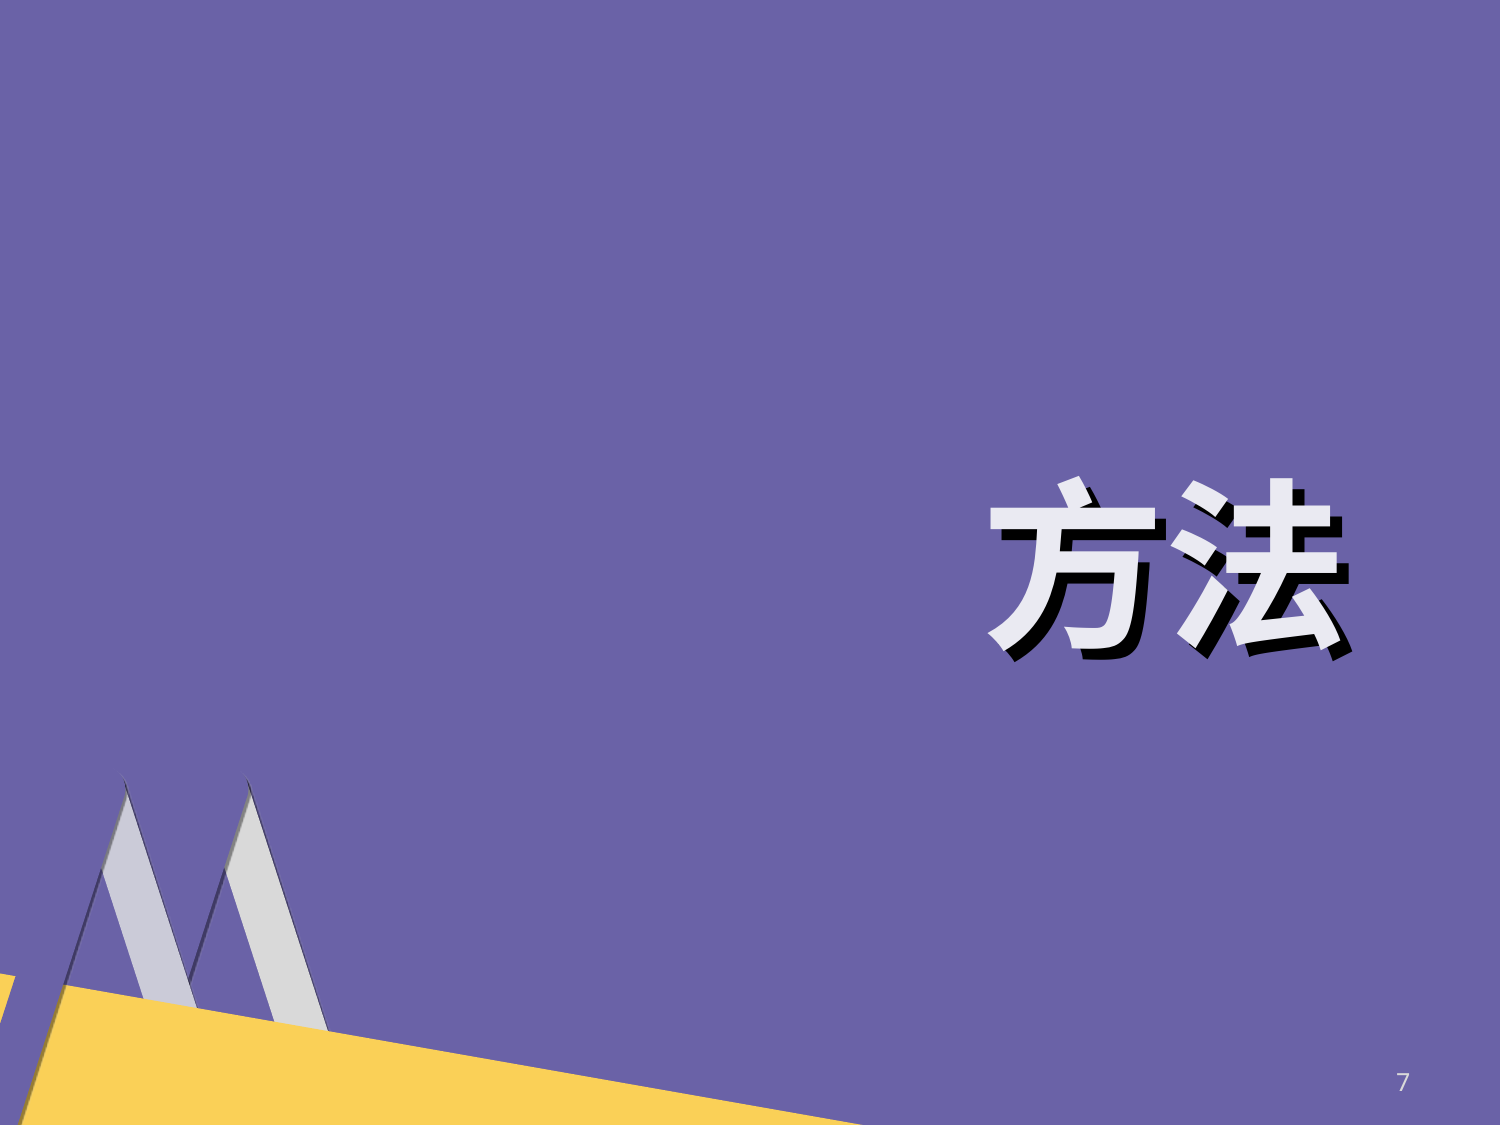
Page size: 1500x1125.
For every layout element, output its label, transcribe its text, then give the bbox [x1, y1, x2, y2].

text_box 方法 [956, 443, 1374, 682]
text_box 7 [1381, 1053, 1477, 1114]
